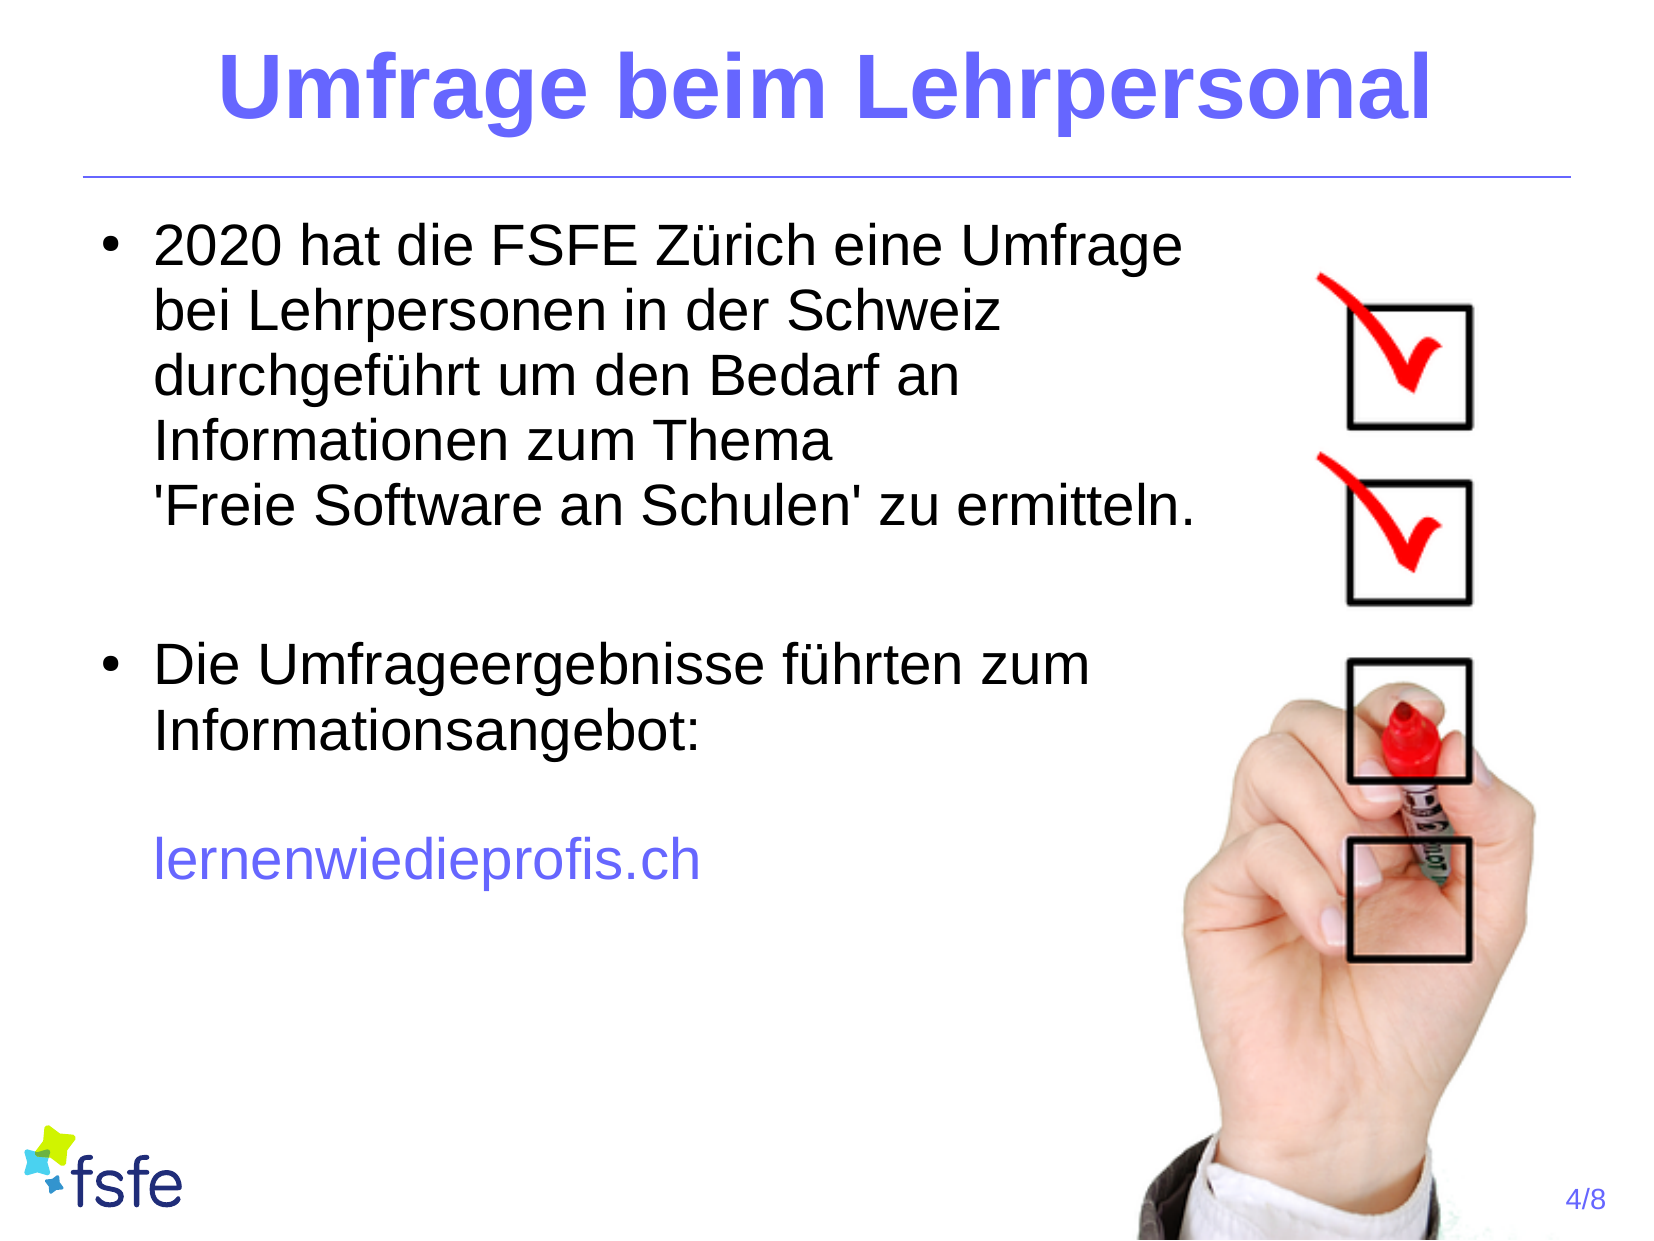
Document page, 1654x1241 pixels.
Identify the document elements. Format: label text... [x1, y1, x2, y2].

title Umfrage beim Lehrpersonal [82, 31, 1571, 142]
list 2020 hat die FSFE Zürich eine Umfrage bei Lehrpersonen in der Schweiz durchgeführt um den Bedarf an Informationen zum Thema 'Freie Software an Schulen' zu ermitteln. Die Umfrageergebnisse führten zum Informationsangebot: lernenwiedieprofis.ch [82, 212, 1241, 1146]
picture [1110, 242, 1560, 1240]
